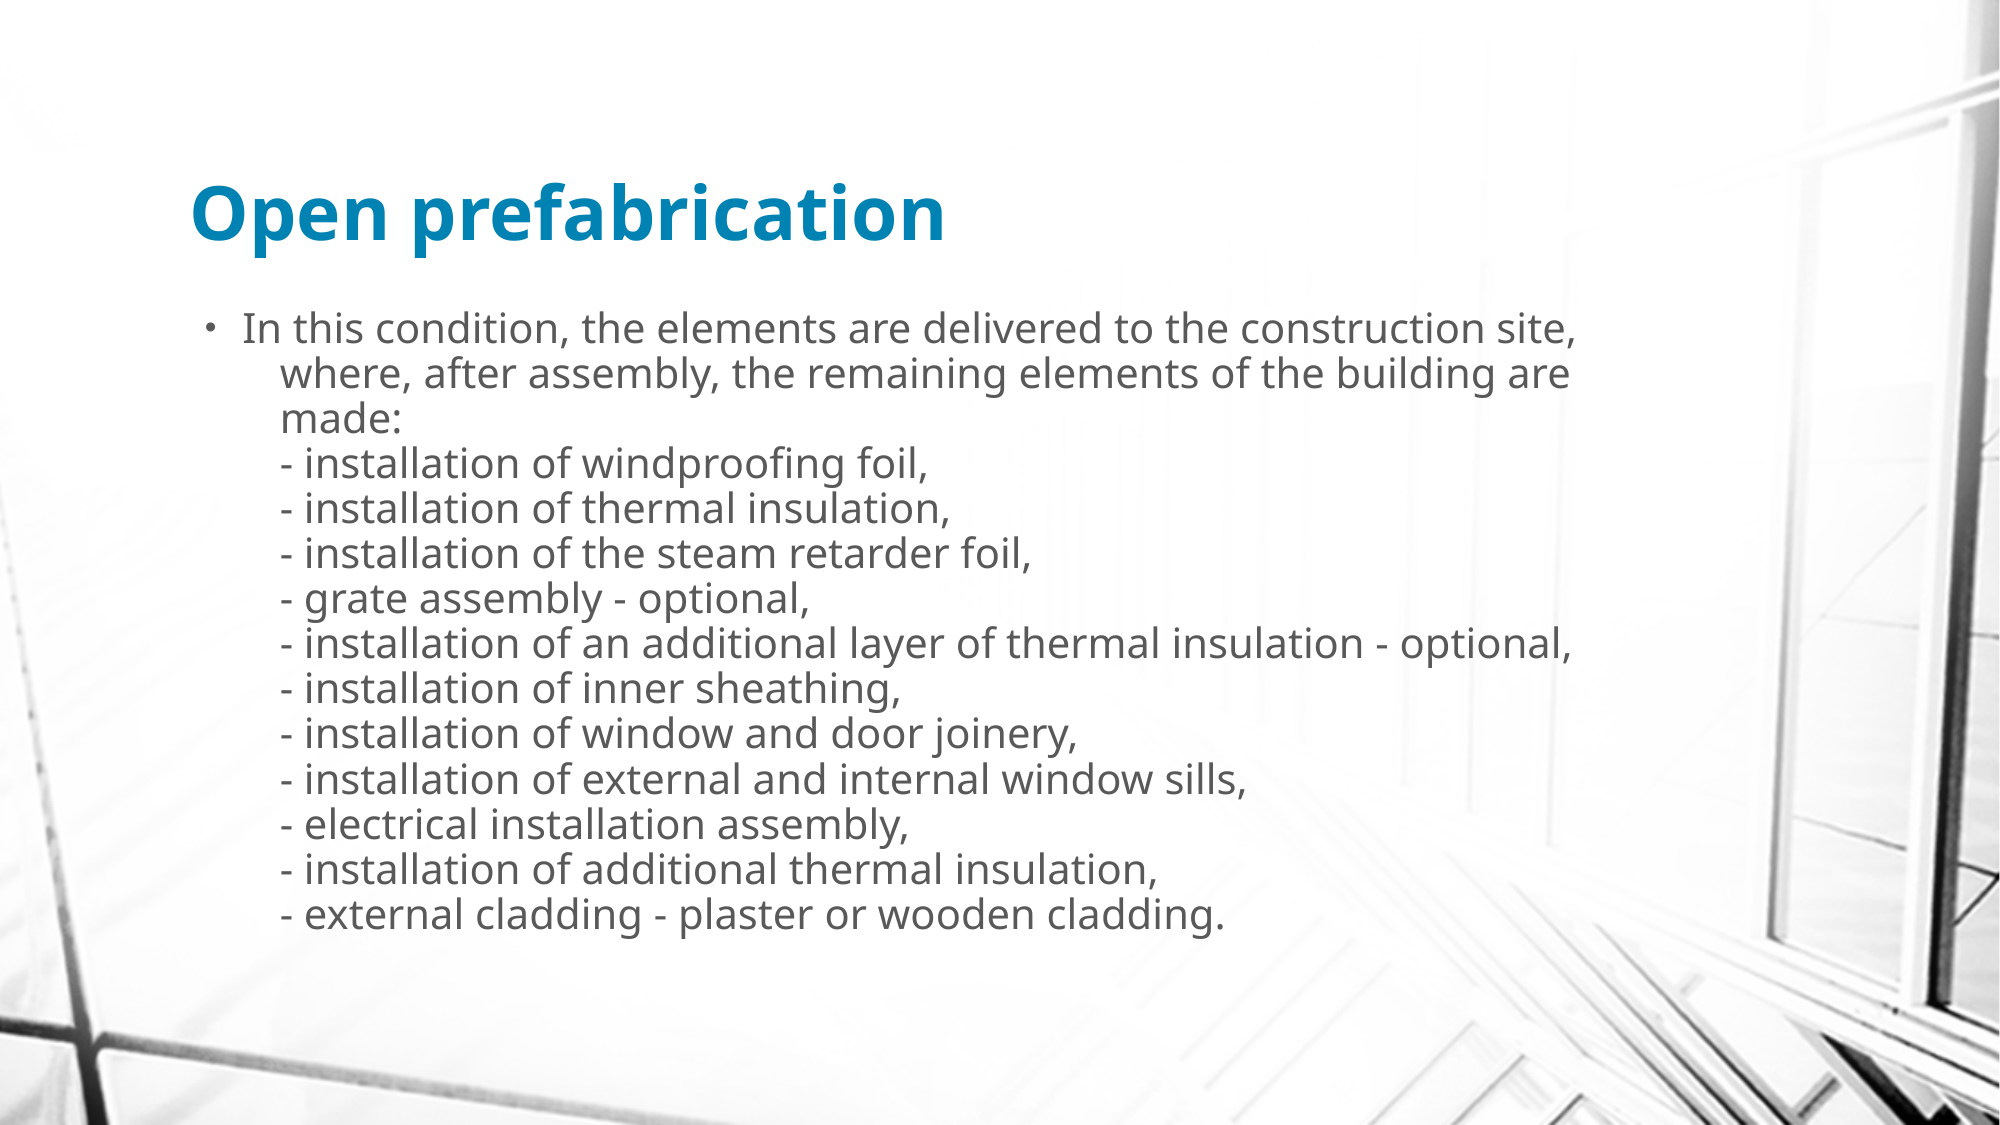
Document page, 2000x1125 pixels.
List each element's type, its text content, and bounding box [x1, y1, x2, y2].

list In this condition, the elements are delivered to the construction site, where, after assembly, the remaining elements of the building are made: - installation of windproofing foil, - installation of thermal insulation, - installation of the steam retarder foil, - grate assembly - optional, - installation of an additional layer of thermal insulation - optional, - installation of inner sheathing, - installation of window and door joinery, - installation of external and internal window sills, - electrical installation assembly, - installation of additional thermal insulation, - external cladding - plaster or wooden cladding. [174, 299, 1600, 988]
title Open prefabrication [174, 87, 1600, 263]
